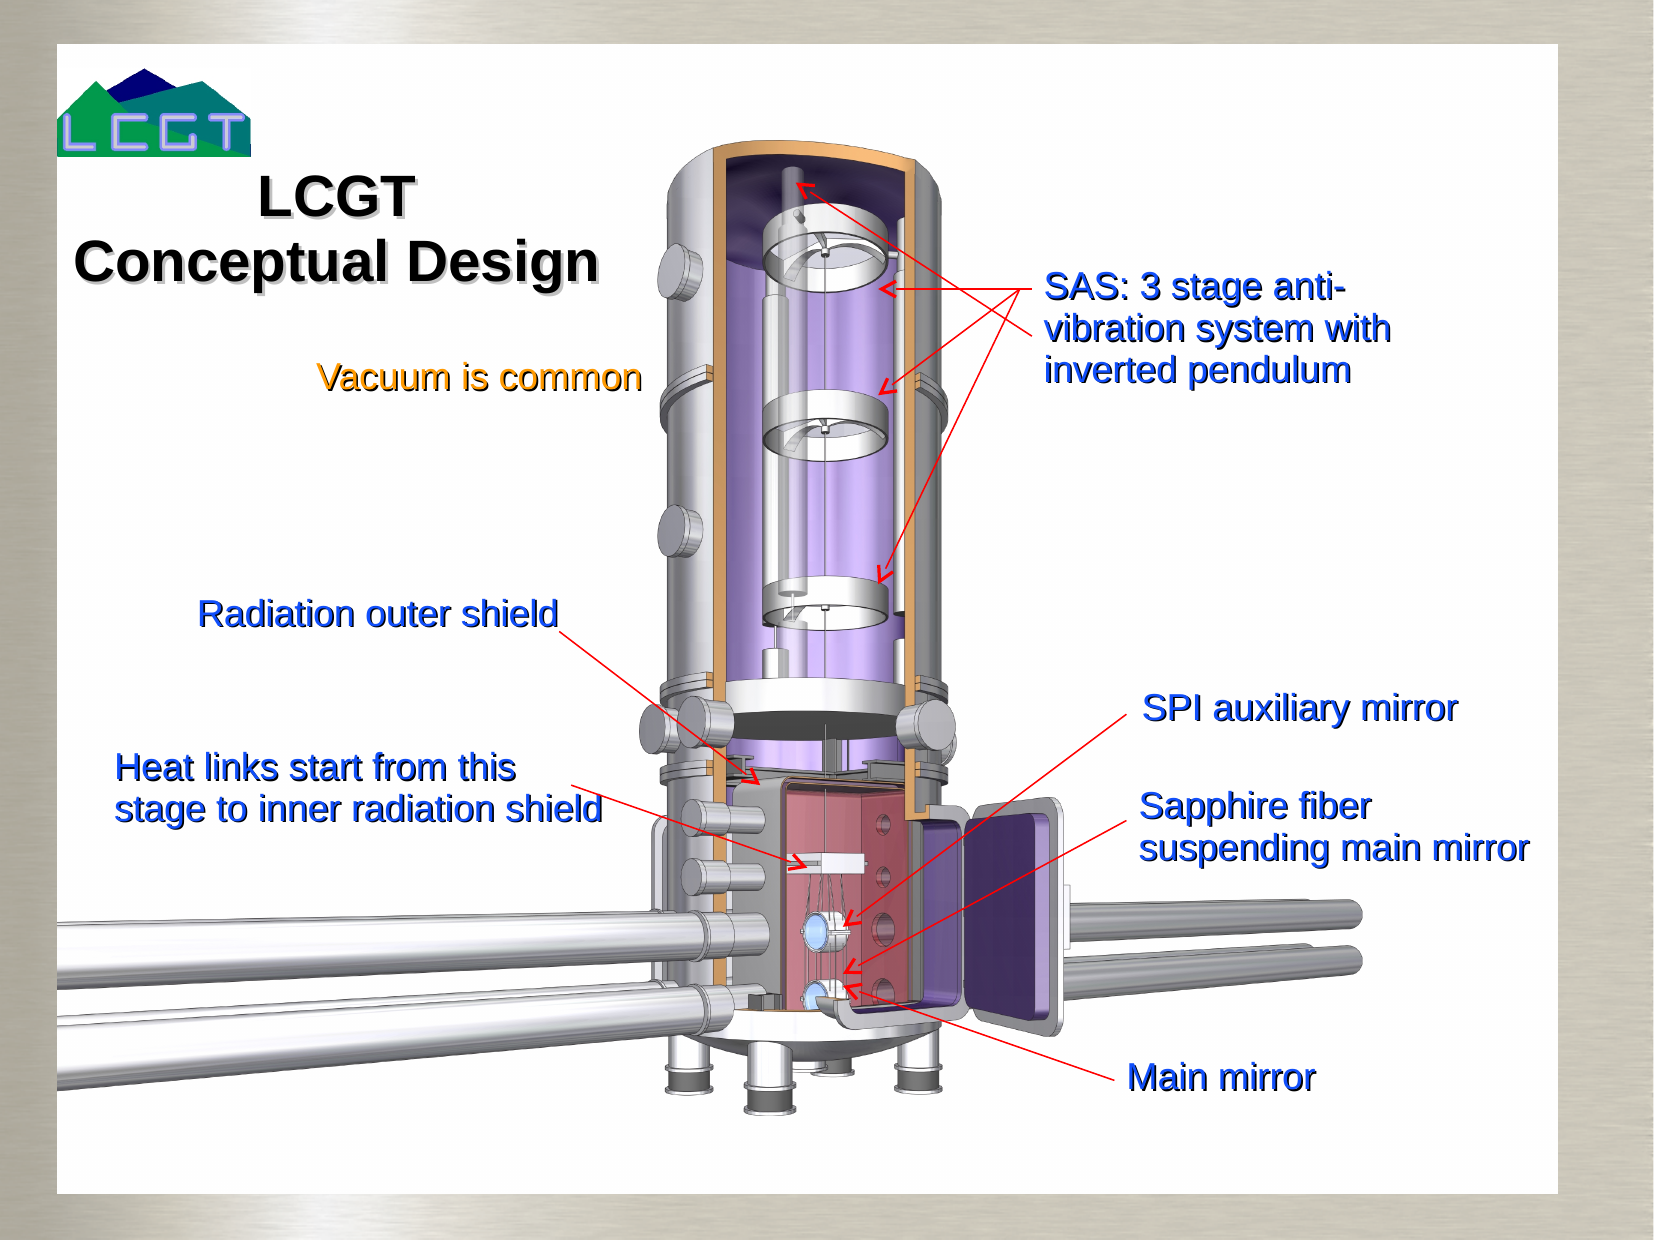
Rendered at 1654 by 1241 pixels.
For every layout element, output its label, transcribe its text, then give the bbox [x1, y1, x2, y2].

text_box Vacuum is common [301, 347, 658, 406]
text_box Radiation outer shield [182, 584, 574, 642]
picture [0, 0, 1654, 1240]
text_box SPI auxiliary mirror [1126, 678, 1473, 737]
text_box Heat links start from this stage to inner radiation shield [99, 737, 618, 838]
text_box LCGT Conceptual Design [58, 156, 616, 302]
text_box Sapphire fiber suspending main mirror [1123, 776, 1545, 876]
text_box SAS: 3 stage anti- vibration system with inverted pendulum [1028, 256, 1417, 399]
text_box Main mirror [1111, 1048, 1331, 1106]
